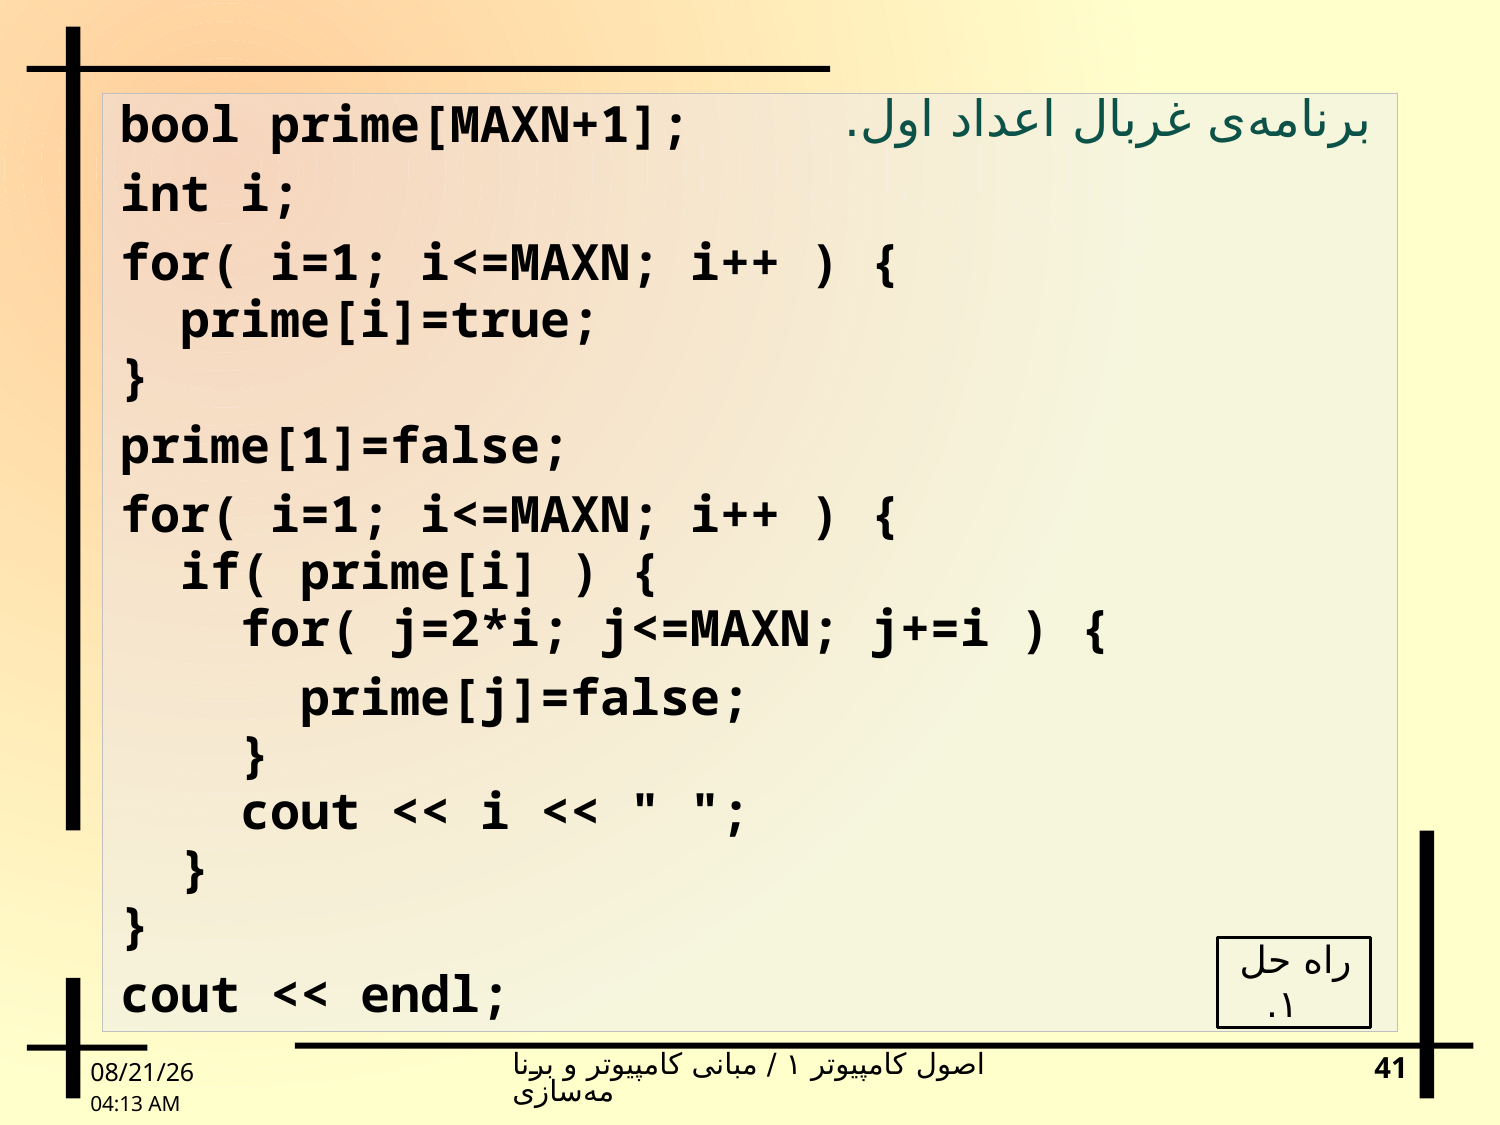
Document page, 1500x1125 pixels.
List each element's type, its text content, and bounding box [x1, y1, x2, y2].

list برنامه‌ی غربال اعداد اول. [86, 89, 1425, 188]
text_box bool prime[MAXN+1]; int i; for( i=1; i<=MAXN; i++ ) { prime[i]=true; } prime[1]=false; for( i=1; i<=MAXN; i++ ) { if( prime[i] ) { for( j=2*i; j<=MAXN; j+=i ) { prime[j]=false; } cout << i << " "; } } cout << endl; [102, 188, 1398, 1032]
list راه حل ۱. [1217, 937, 1371, 1002]
